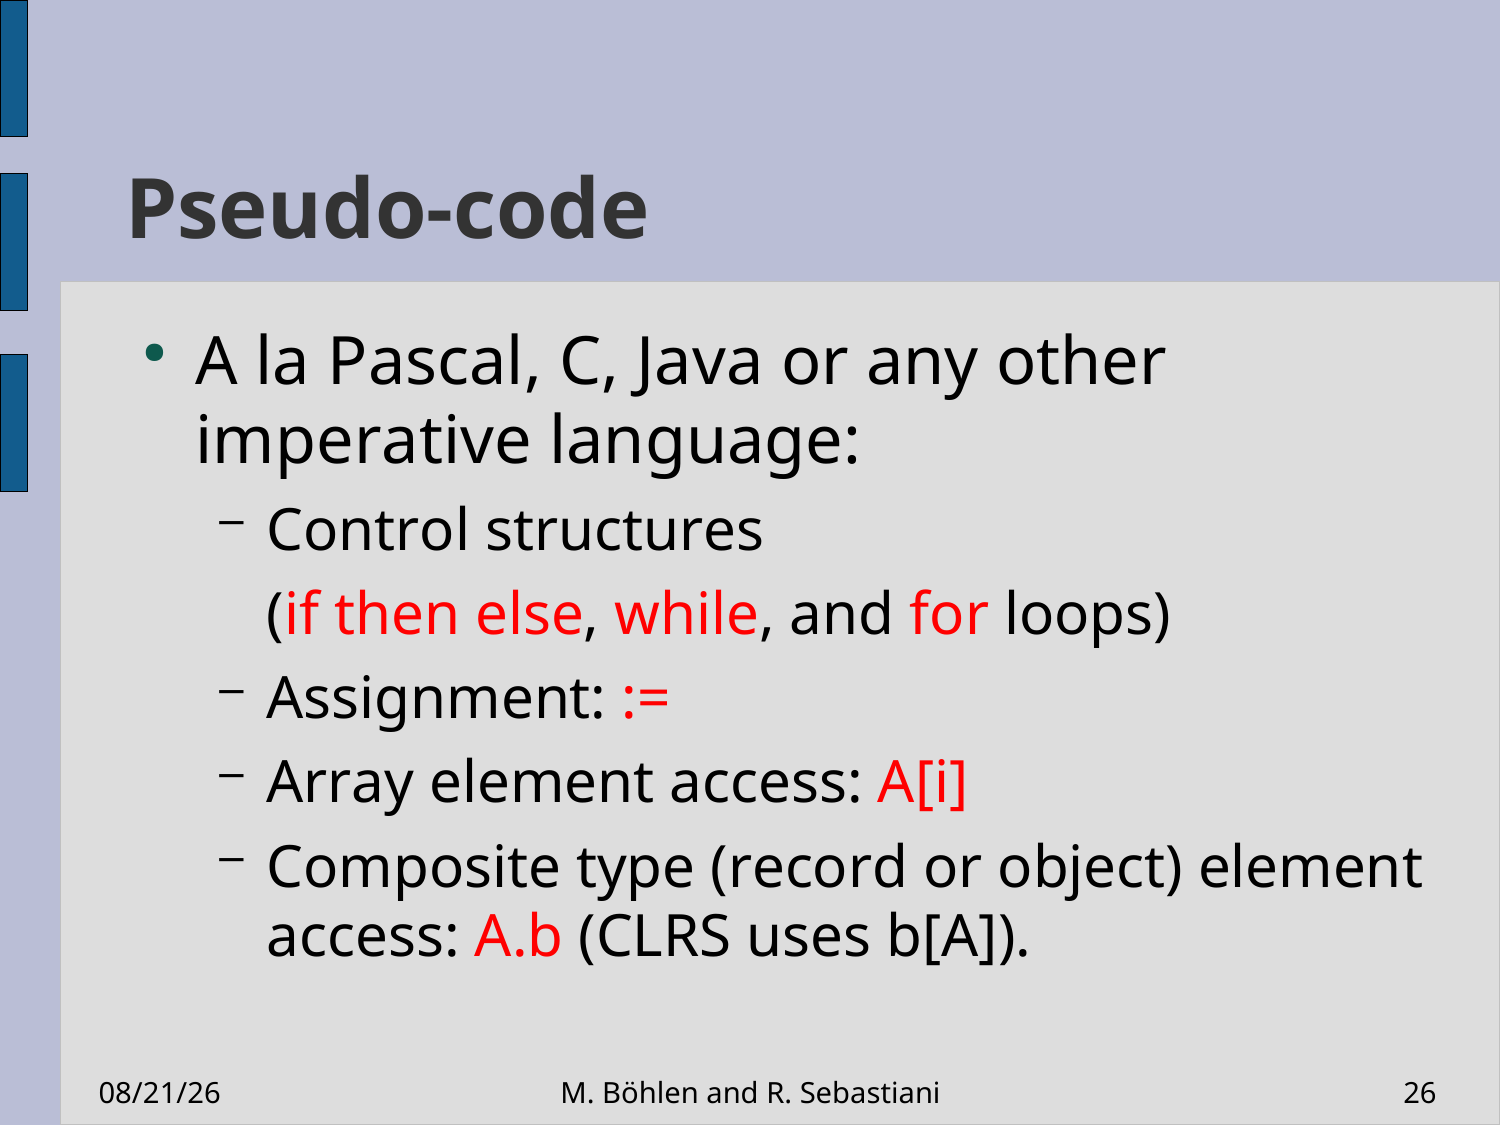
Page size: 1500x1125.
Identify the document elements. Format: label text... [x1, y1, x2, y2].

list A la Pascal, C, Java or any other imperative language: Control structures (if then else, while, and for loops) Assignment: := Array element access: A[i] Composite type (record or object) element access: A.b (CLRS uses b[A]). [110, 312, 1470, 1037]
title Pseudo-code [110, 67, 1392, 271]
